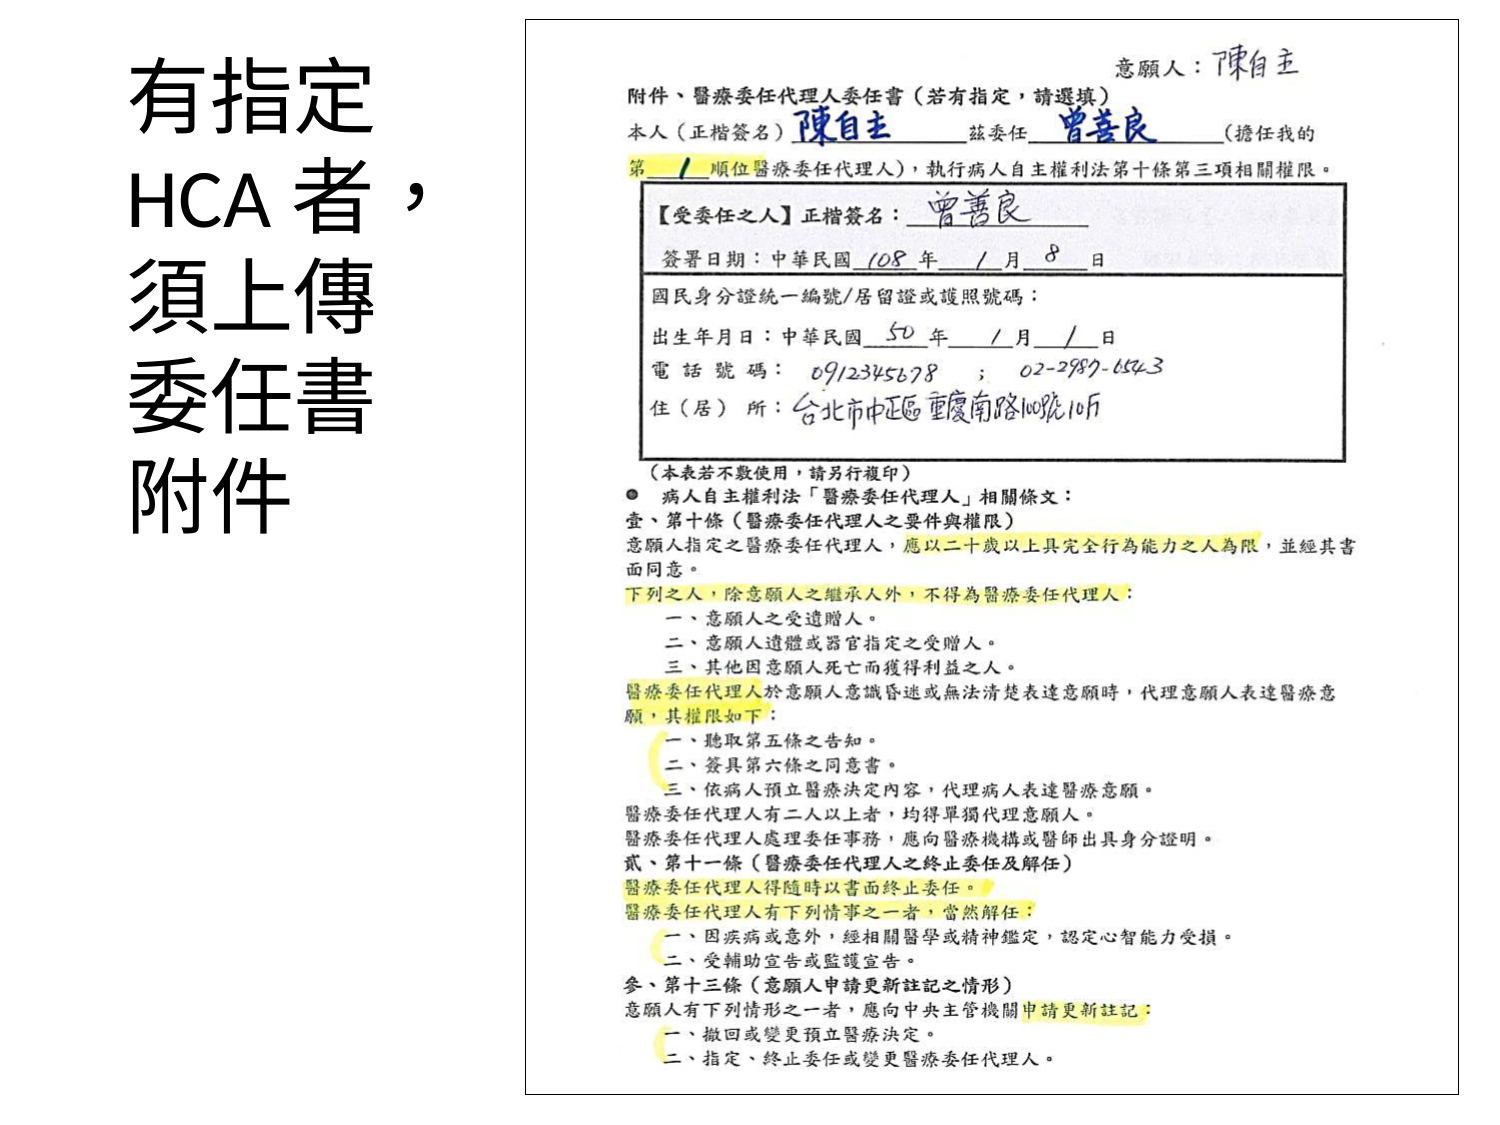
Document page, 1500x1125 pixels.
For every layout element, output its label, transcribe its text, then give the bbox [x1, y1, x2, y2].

text_box 有指定HCA者，須上傳 委任書 附件 [112, 36, 479, 552]
picture [525, 19, 1459, 1095]
